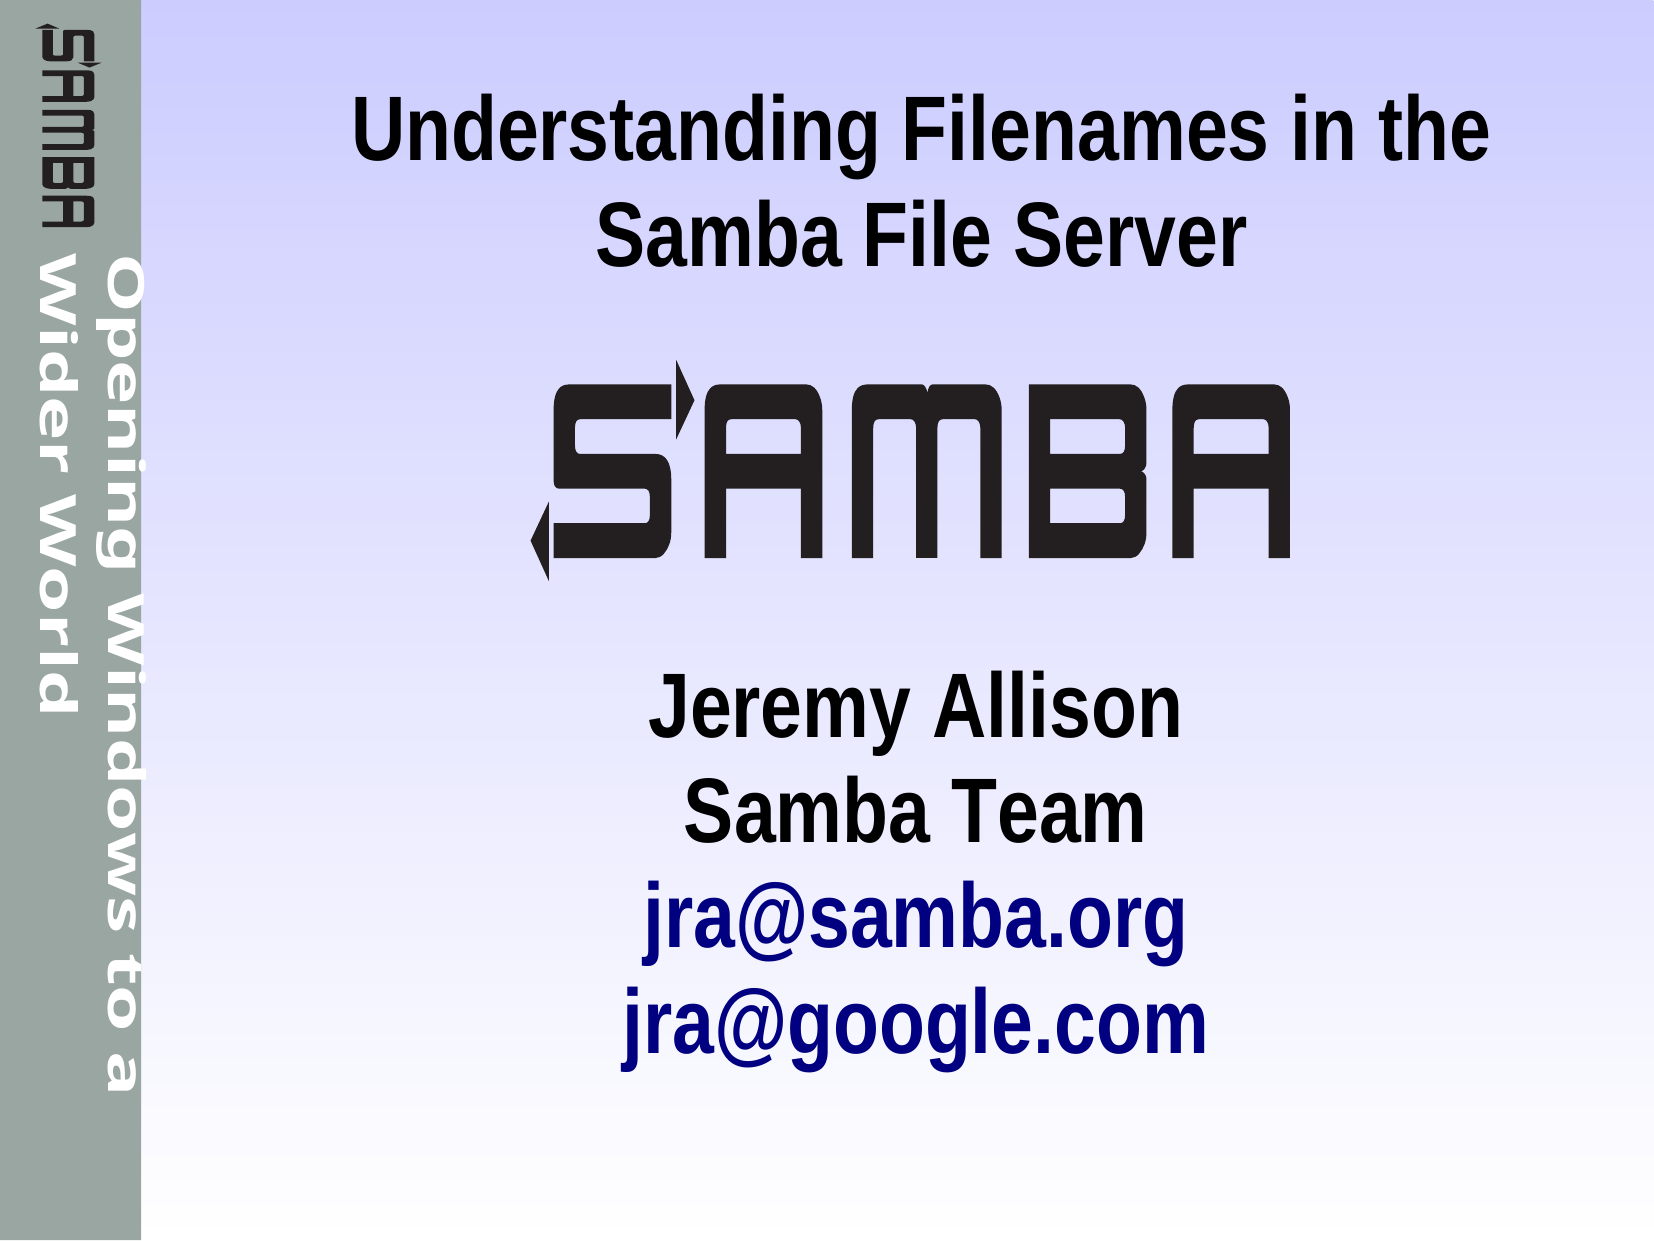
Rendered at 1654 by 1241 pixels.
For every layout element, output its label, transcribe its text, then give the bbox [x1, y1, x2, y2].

title Understanding Filenames in the Samba File Server [215, 75, 1628, 286]
picture [530, 360, 1291, 581]
title Jeremy Allison Samba Team jra@samba.org jra@google.com [210, 651, 1623, 1073]
